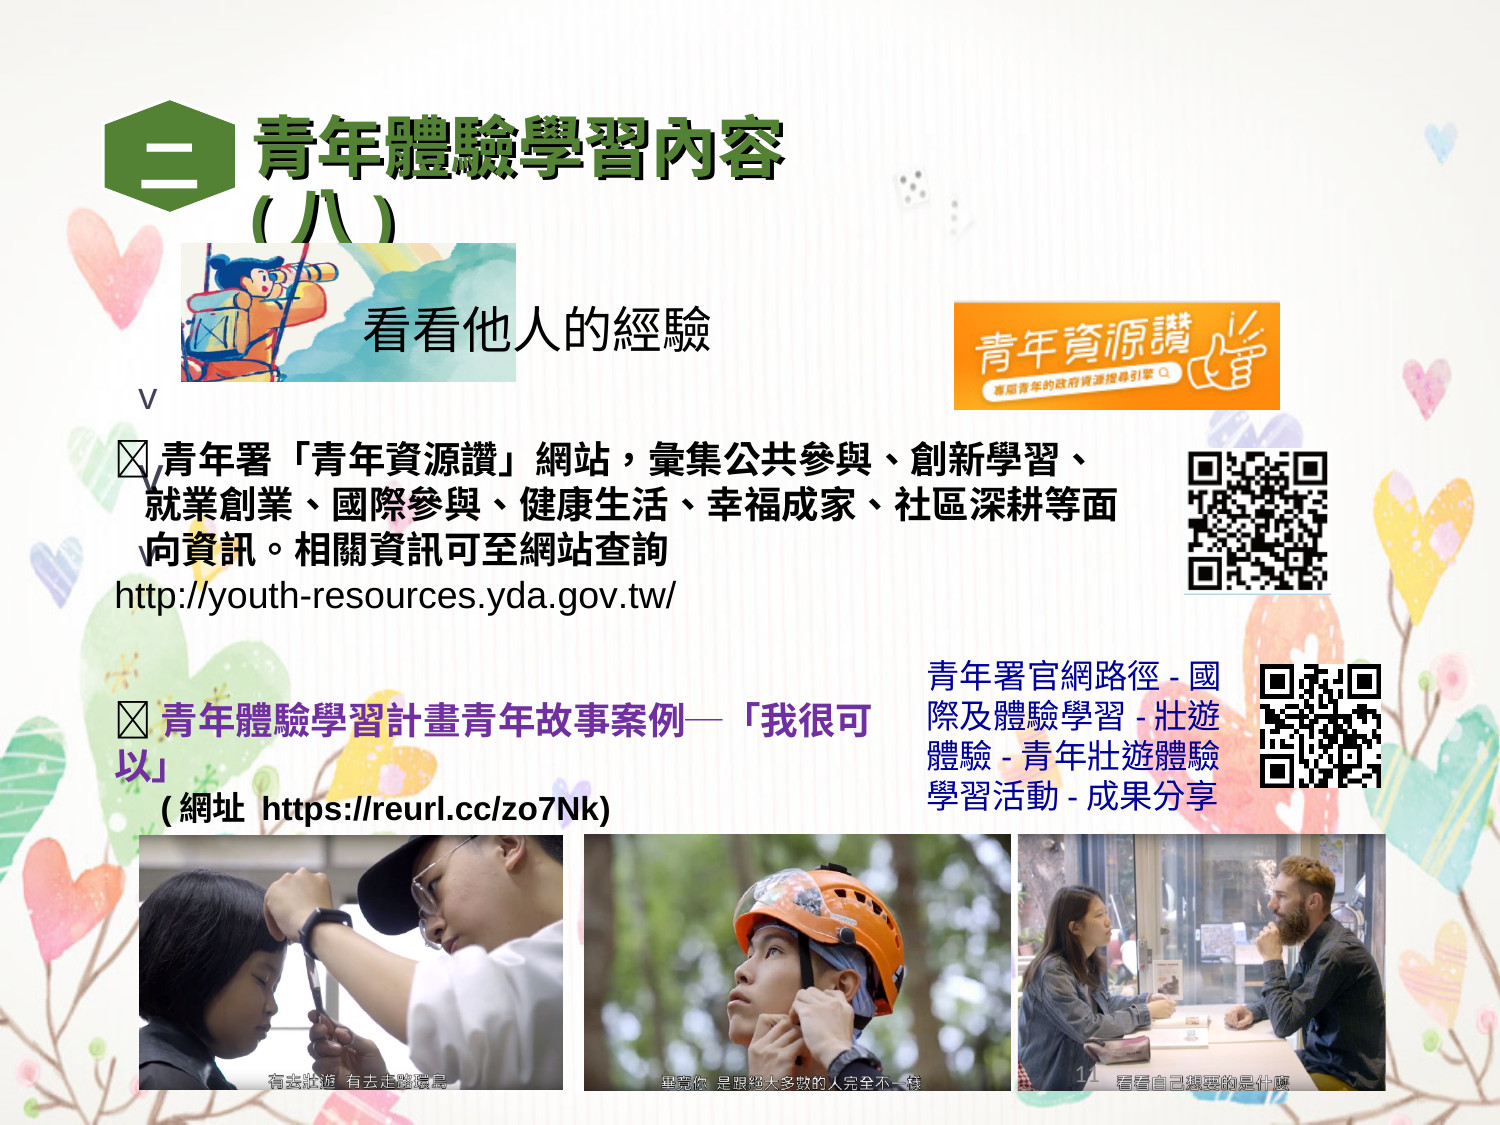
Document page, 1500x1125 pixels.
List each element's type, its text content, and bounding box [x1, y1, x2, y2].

picture [181, 243, 516, 382]
text_box 青年署官網路徑-國際及體驗學習-壯遊體驗-青年壯遊體驗學習活動-成果分享 [911, 648, 1236, 823]
picture [1017, 834, 1386, 1091]
text_box 11 [1059, 1042, 1397, 1103]
text_box 看看他人的經驗 [348, 293, 726, 364]
text_box [566, 800, 574, 814]
text_box [496, 1042, 1004, 1103]
picture [584, 834, 1011, 1091]
picture [139, 835, 563, 1090]
text_box 二 [103, 98, 237, 214]
text_box 青年體驗學習內容(八) [242, 105, 910, 211]
text_box 青年體驗學習計畫青年故事案例─「我很可以」 (網址 https://reurl.cc/zo7Nk) [103, 691, 911, 800]
text_box [185, 800, 193, 810]
picture [1260, 664, 1381, 788]
text_box 青年署「青年資源讚」網站，彙集公共參與、創新學習、就業創業、國際參與、健康生活、幸福成家、社區深耕等面向資訊。相關資訊可至網站查詢 http://youth-resources.yda.gov.tw/ [103, 430, 1144, 611]
picture [954, 300, 1280, 410]
text_box [126, 363, 1456, 936]
picture [1184, 448, 1331, 595]
